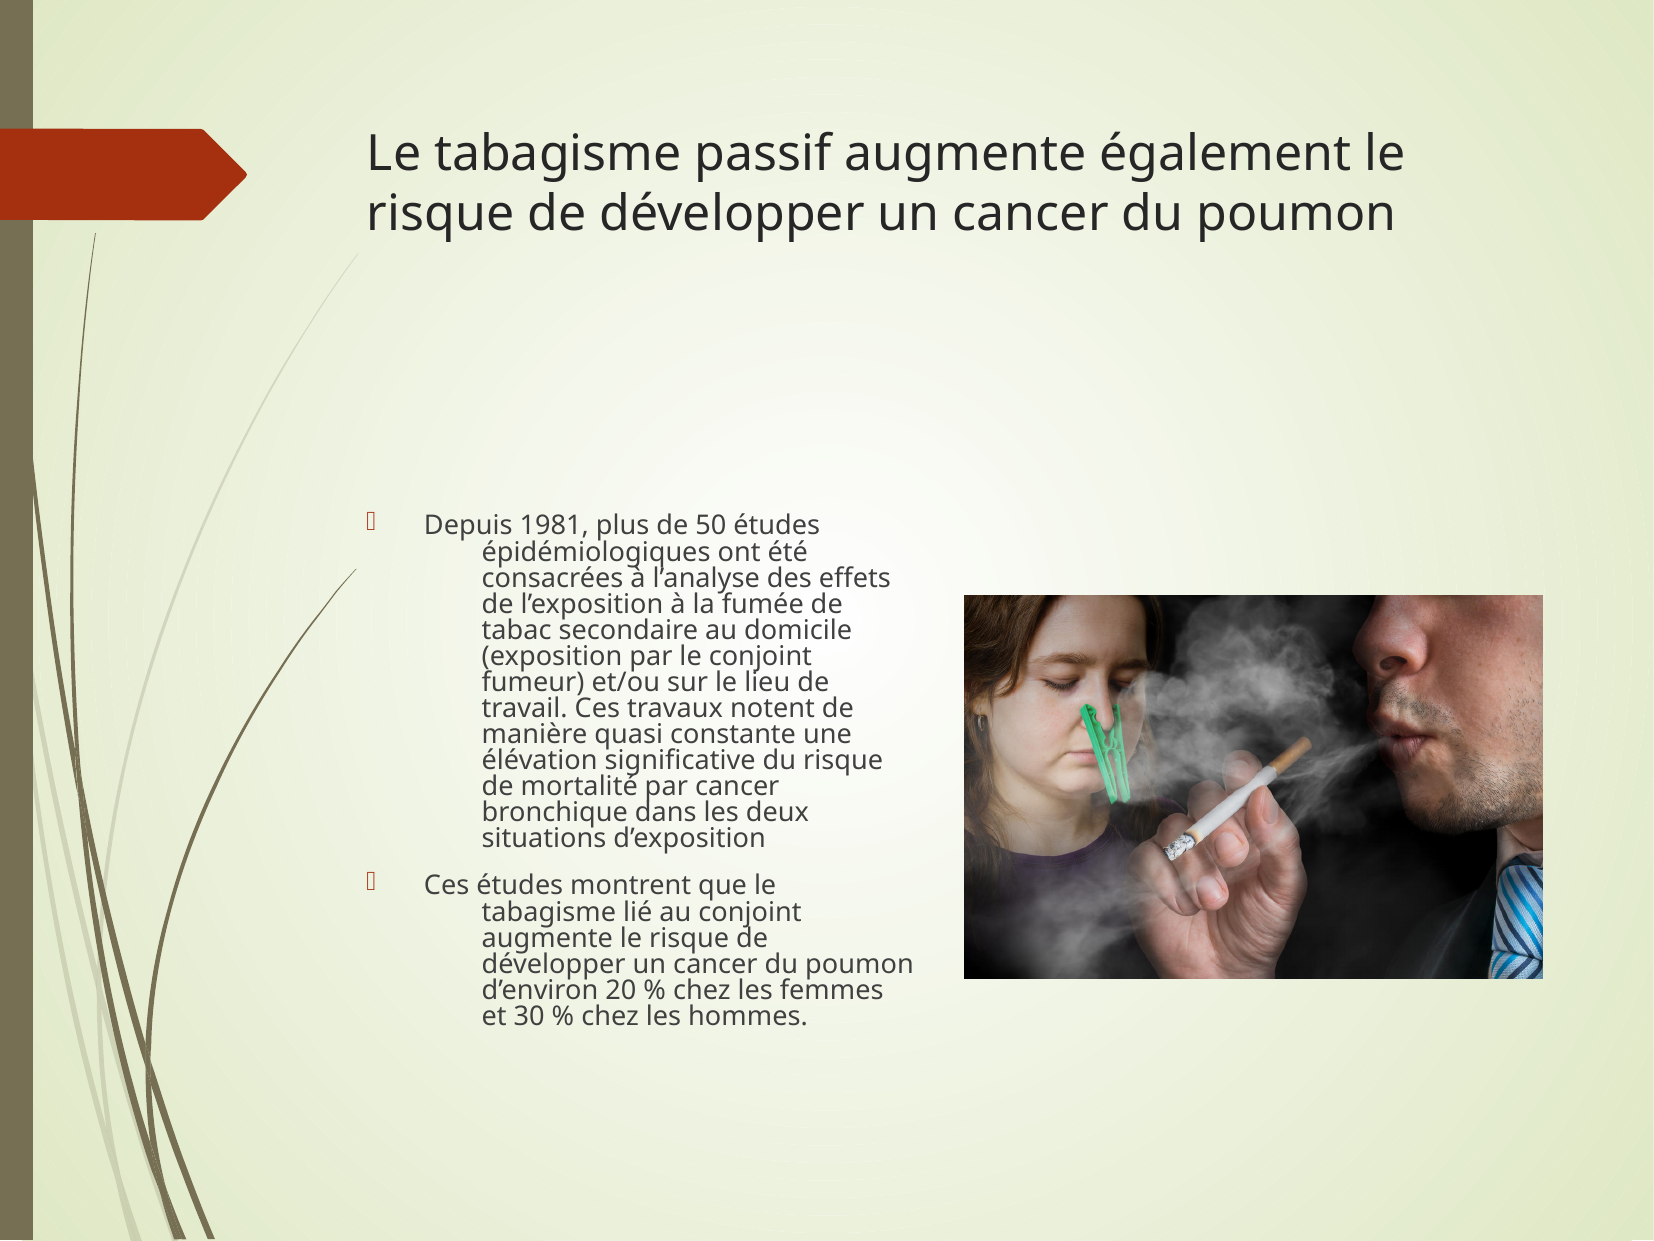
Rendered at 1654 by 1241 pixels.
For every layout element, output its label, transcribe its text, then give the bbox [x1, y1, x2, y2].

picture [964, 595, 1543, 980]
title Le tabagisme passif augmente également le risque de développer un cancer du poumon [351, 112, 1544, 345]
list Depuis 1981, plus de 50 études épidémiologiques ont été consacrées à l’analyse des effets de l’exposition à la fumée de tabac secondaire au domicile (exposition par le conjoint fumeur) et/ou sur le lieu de travail. Ces travaux notent de manière quasi constante une élévation significative du risque de mortalité par cancer bronchique dans les deux situations d’exposition Ces études montrent que le tabagisme lié au conjoint augmente le risque de développer un cancer du poumon d’environ 20 % chez les femmes et 30 % chez les hommes. [351, 506, 930, 1069]
